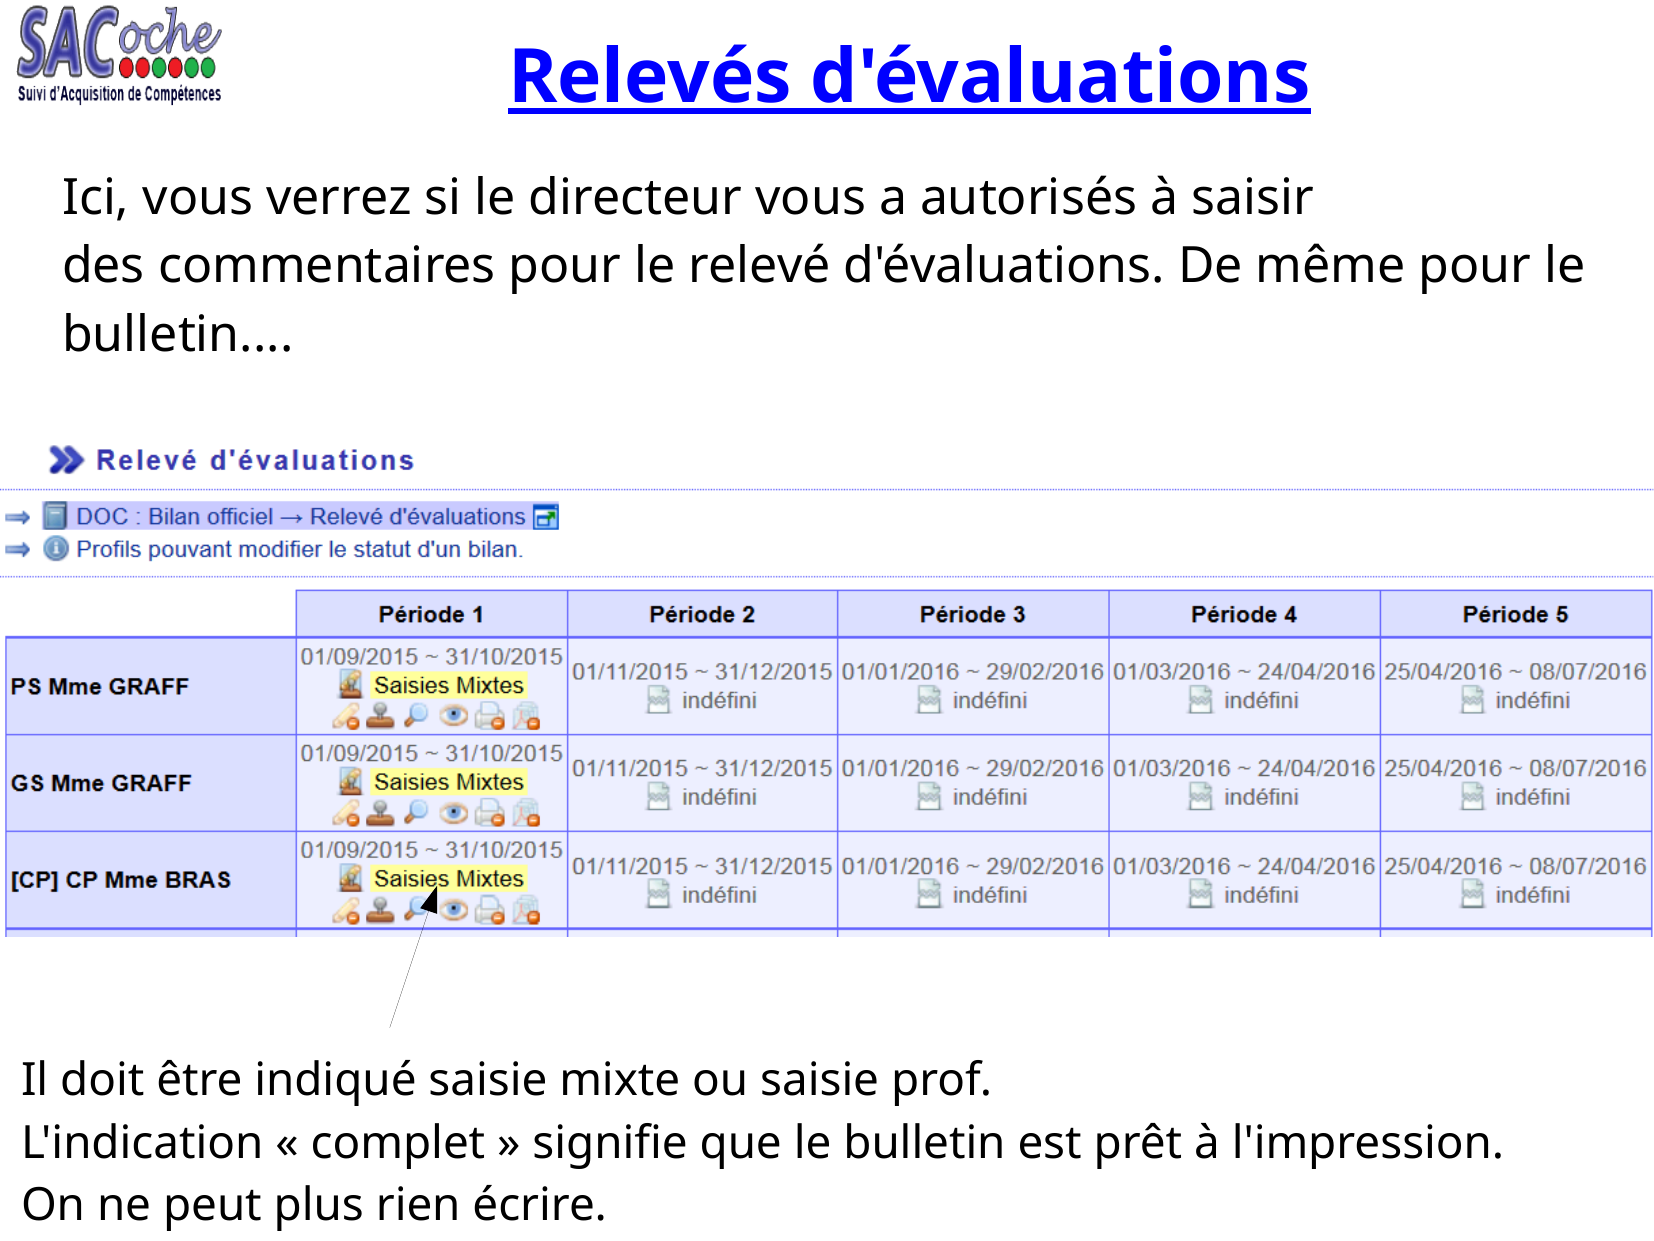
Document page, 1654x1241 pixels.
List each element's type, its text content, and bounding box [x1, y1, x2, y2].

text_box Ici, vous verrez si le directeur vous a autorisés à saisir des commentaires pour le relevé d'évaluations. De même pour le bulletin.... [47, 153, 1577, 378]
text_box Il doit être indiqué saisie mixte ou saisie prof. L'indication « complet » signifie que le bulletin est prêt à l'impression. On ne peut plus rien écrire. [6, 1039, 1548, 1241]
picture [13, 1, 165, 107]
picture [0, 436, 1654, 937]
title Relevés d'évaluations [165, 0, 1654, 166]
